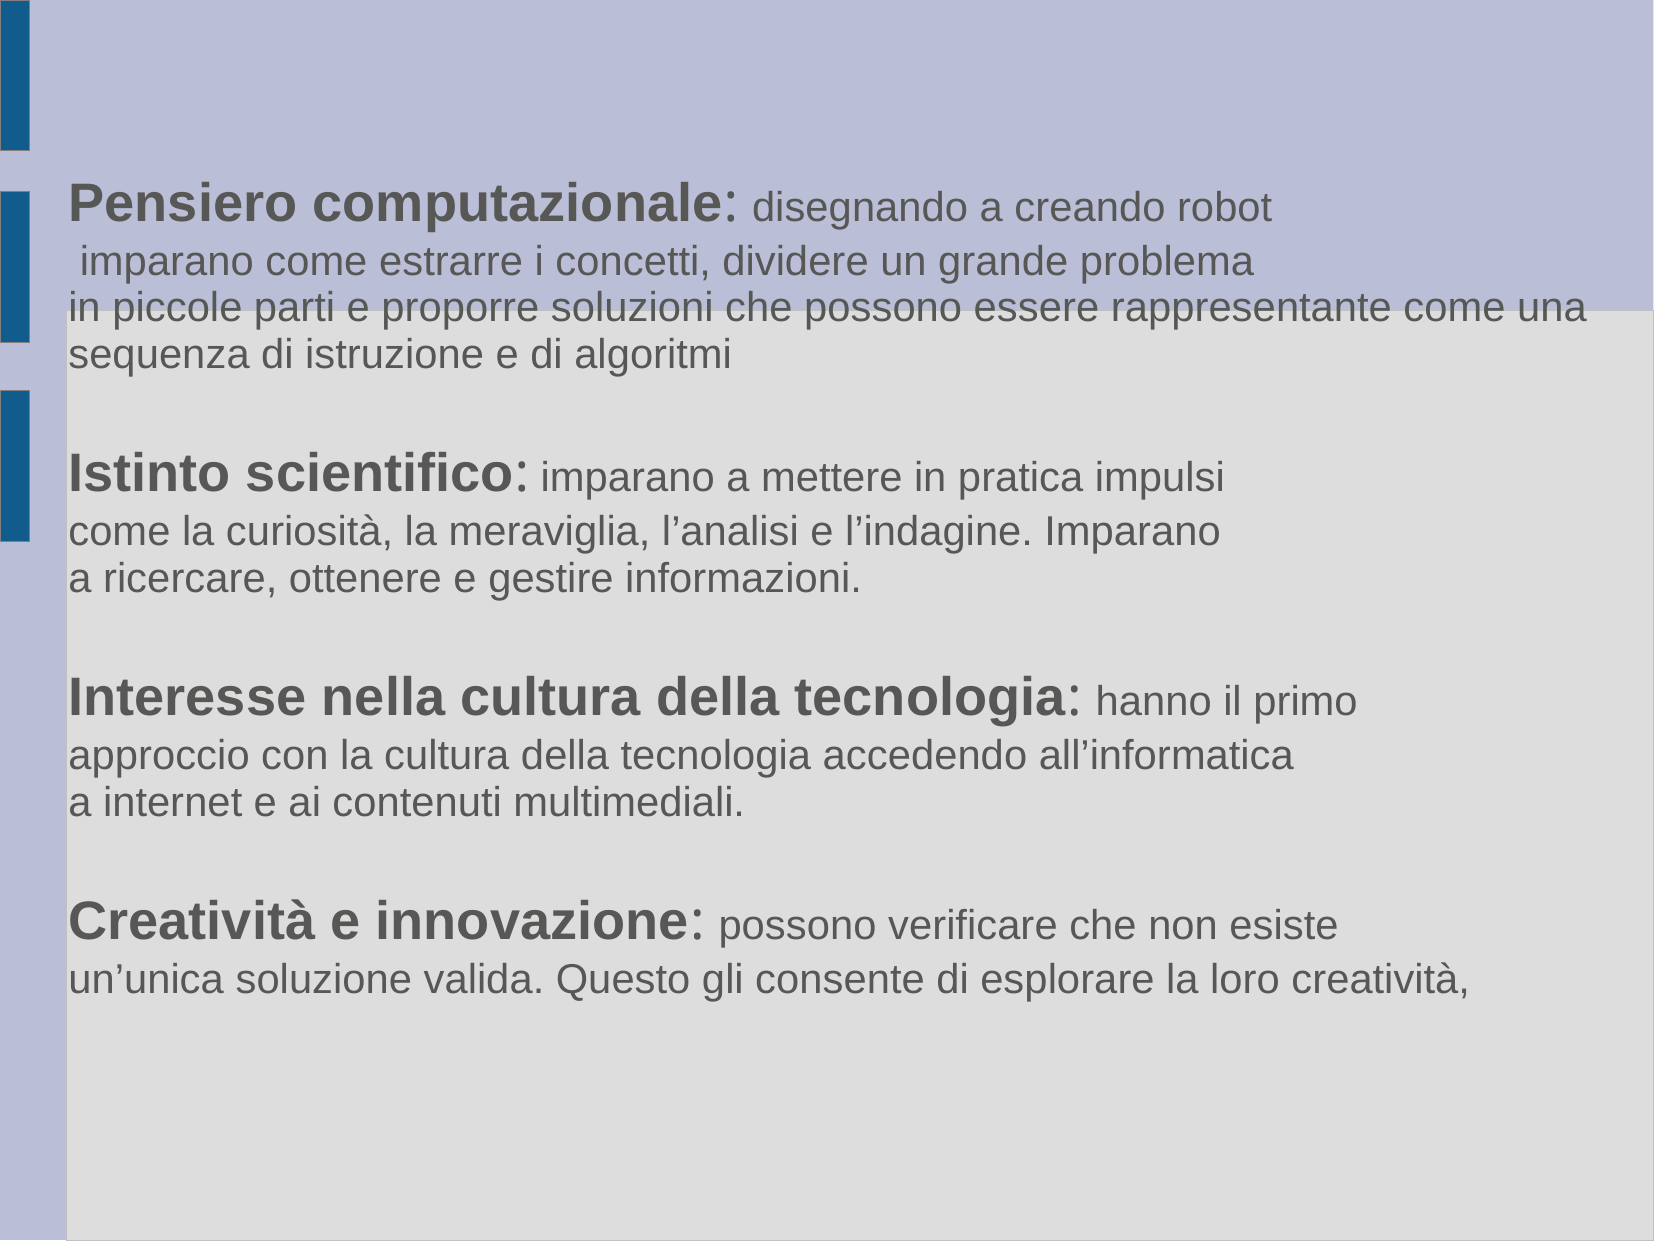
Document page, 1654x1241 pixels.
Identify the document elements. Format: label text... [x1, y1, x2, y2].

text_box Pensiero computazionale: disegnando a creando robot imparano come estrarre i concetti, dividere un grande problema in piccole parti e proporre soluzioni che possono essere rappresentante come una sequenza di istruzione e di algoritmi Istinto scientifico: imparano a mettere in pratica impulsi come la curiosità, la meraviglia, l’analisi e l’indagine. Imparano a ricercare, ottenere e gestire informazioni. Interesse nella cultura della tecnologia: hanno il primo approccio con la cultura della tecnologia accedendo all’informatica a internet e ai contenuti multimediali. Creatività e innovazione: possono verificare che non esiste un’unica soluzione valida. Questo gli consente di esplorare la loro creatività, [53, 42, 1599, 1144]
